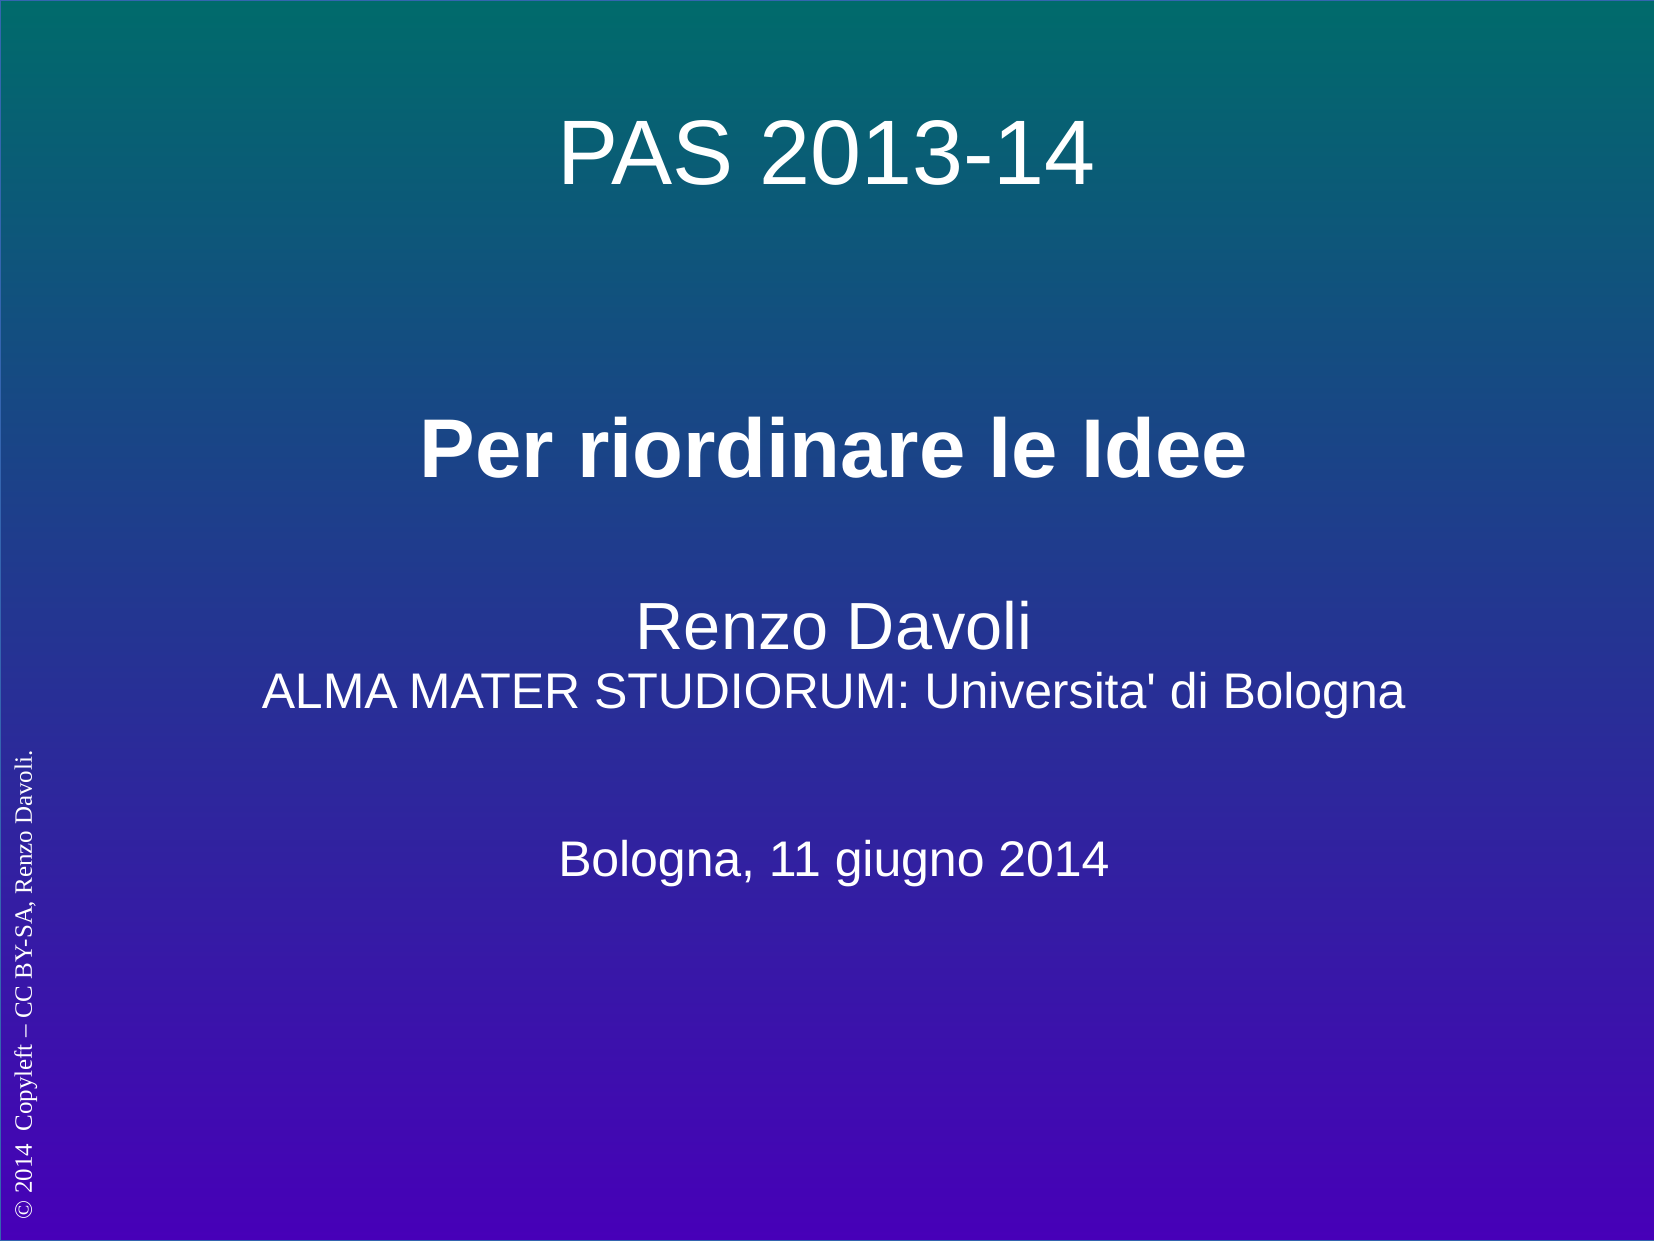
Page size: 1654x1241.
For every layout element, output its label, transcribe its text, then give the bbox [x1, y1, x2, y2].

subtitle Per riordinare le Idee Renzo Davoli ALMA MATER STUDIORUM: Universita' di Bologna Bologna, 11 giugno 2014 [90, 285, 1579, 1005]
title PAS 2013-14 [82, 49, 1571, 257]
